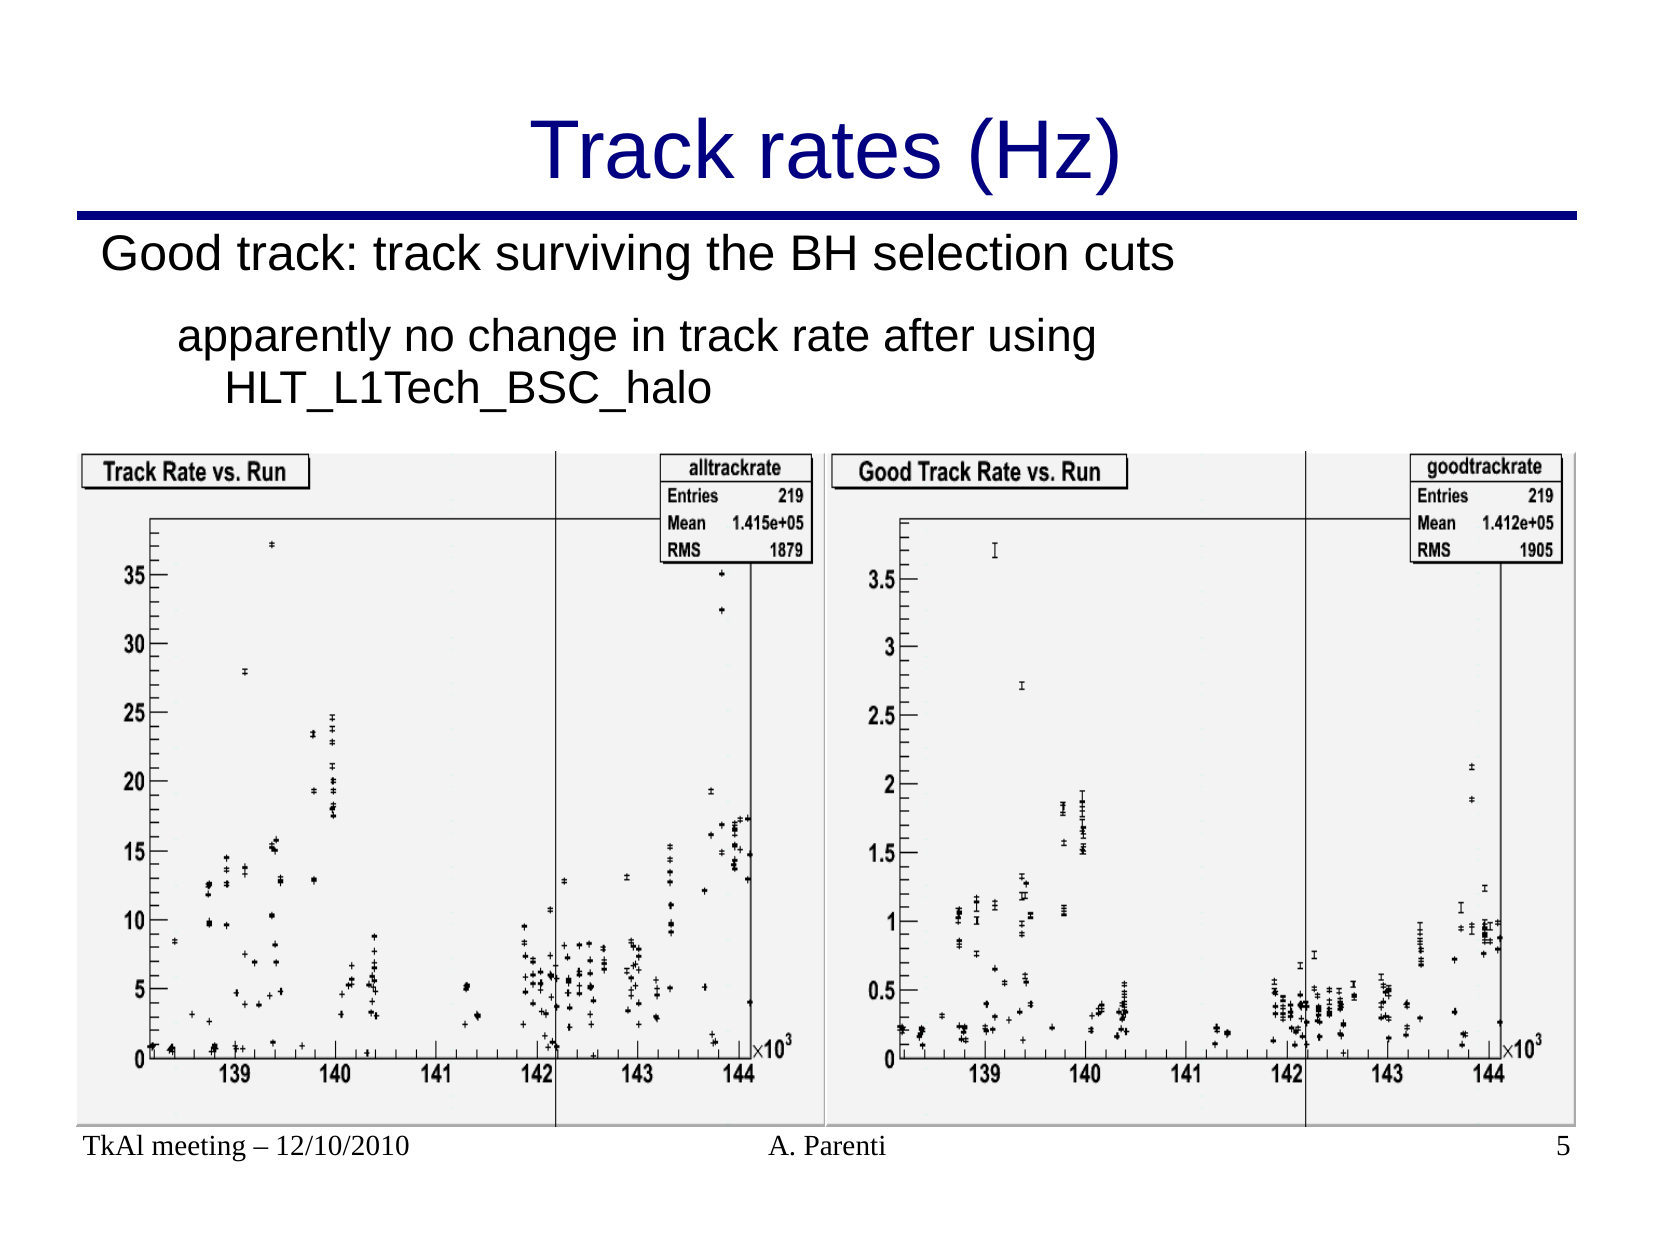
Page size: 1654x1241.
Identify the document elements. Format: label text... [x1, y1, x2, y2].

list Good track: track surviving the BH selection cuts apparently no change in track rate after using HLT_L1Tech_BSC_halo [82, 225, 1571, 451]
picture [75, 451, 1576, 1127]
title Track rates (Hz) [82, 75, 1571, 225]
